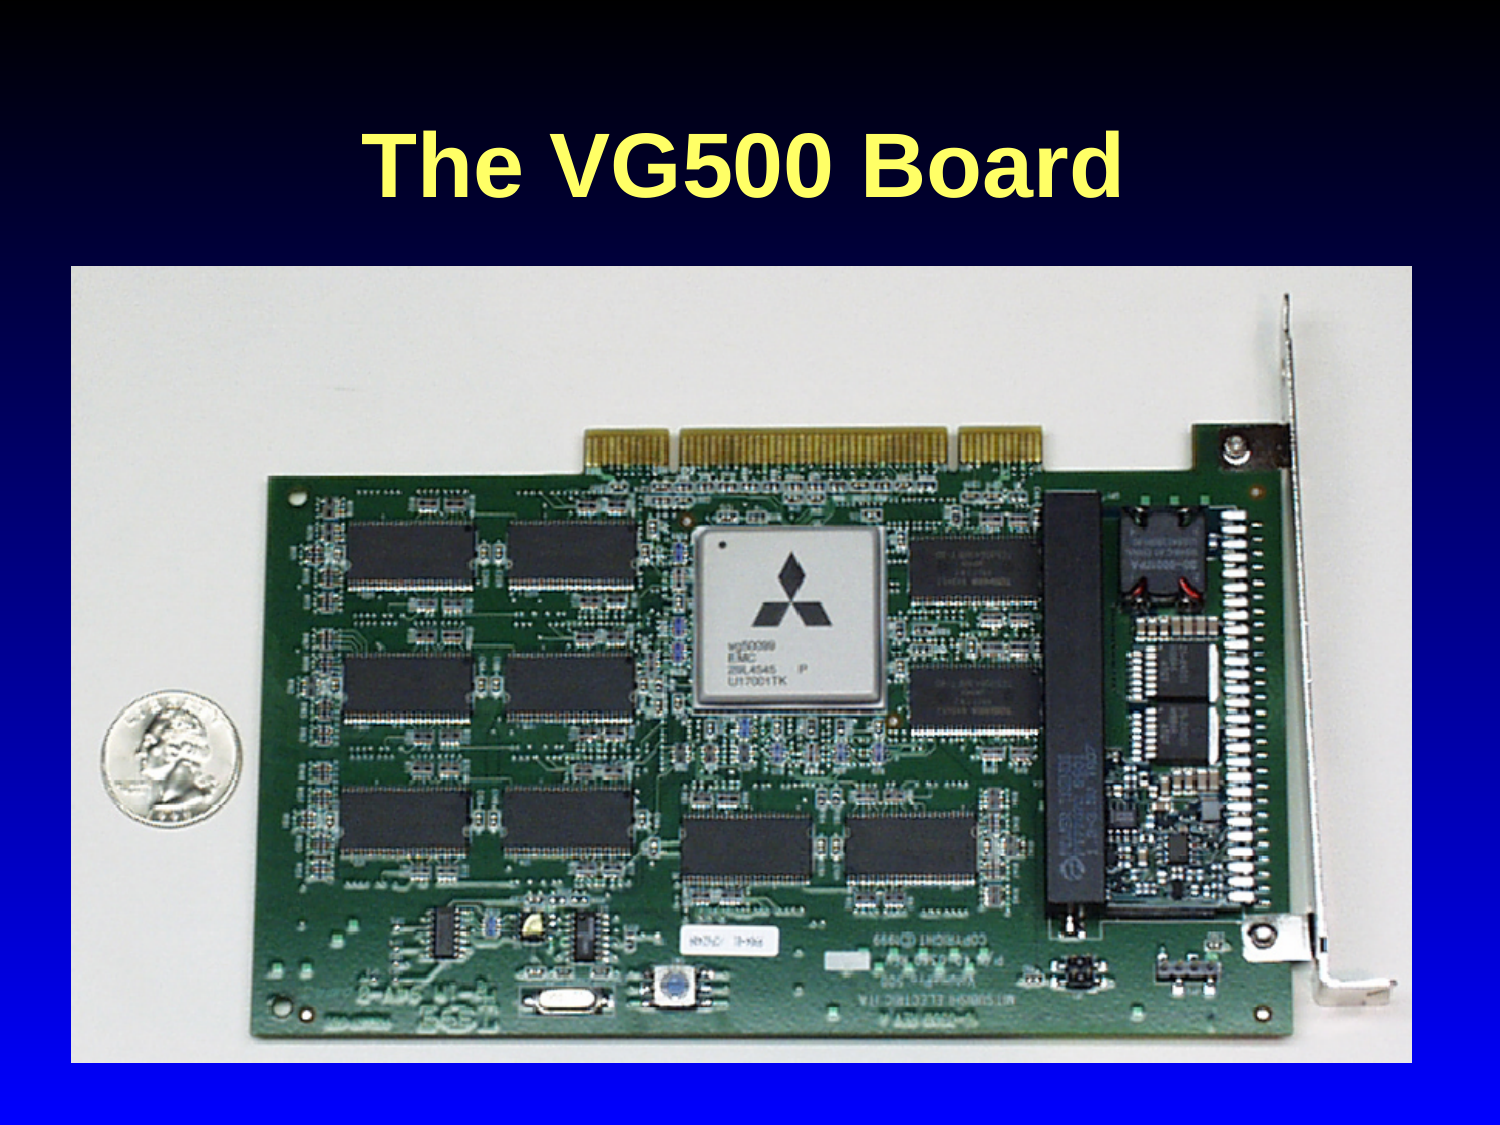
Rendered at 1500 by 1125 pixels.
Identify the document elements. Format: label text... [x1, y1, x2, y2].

picture [71, 266, 1412, 1063]
title The VG500 Board [99, 37, 1388, 225]
